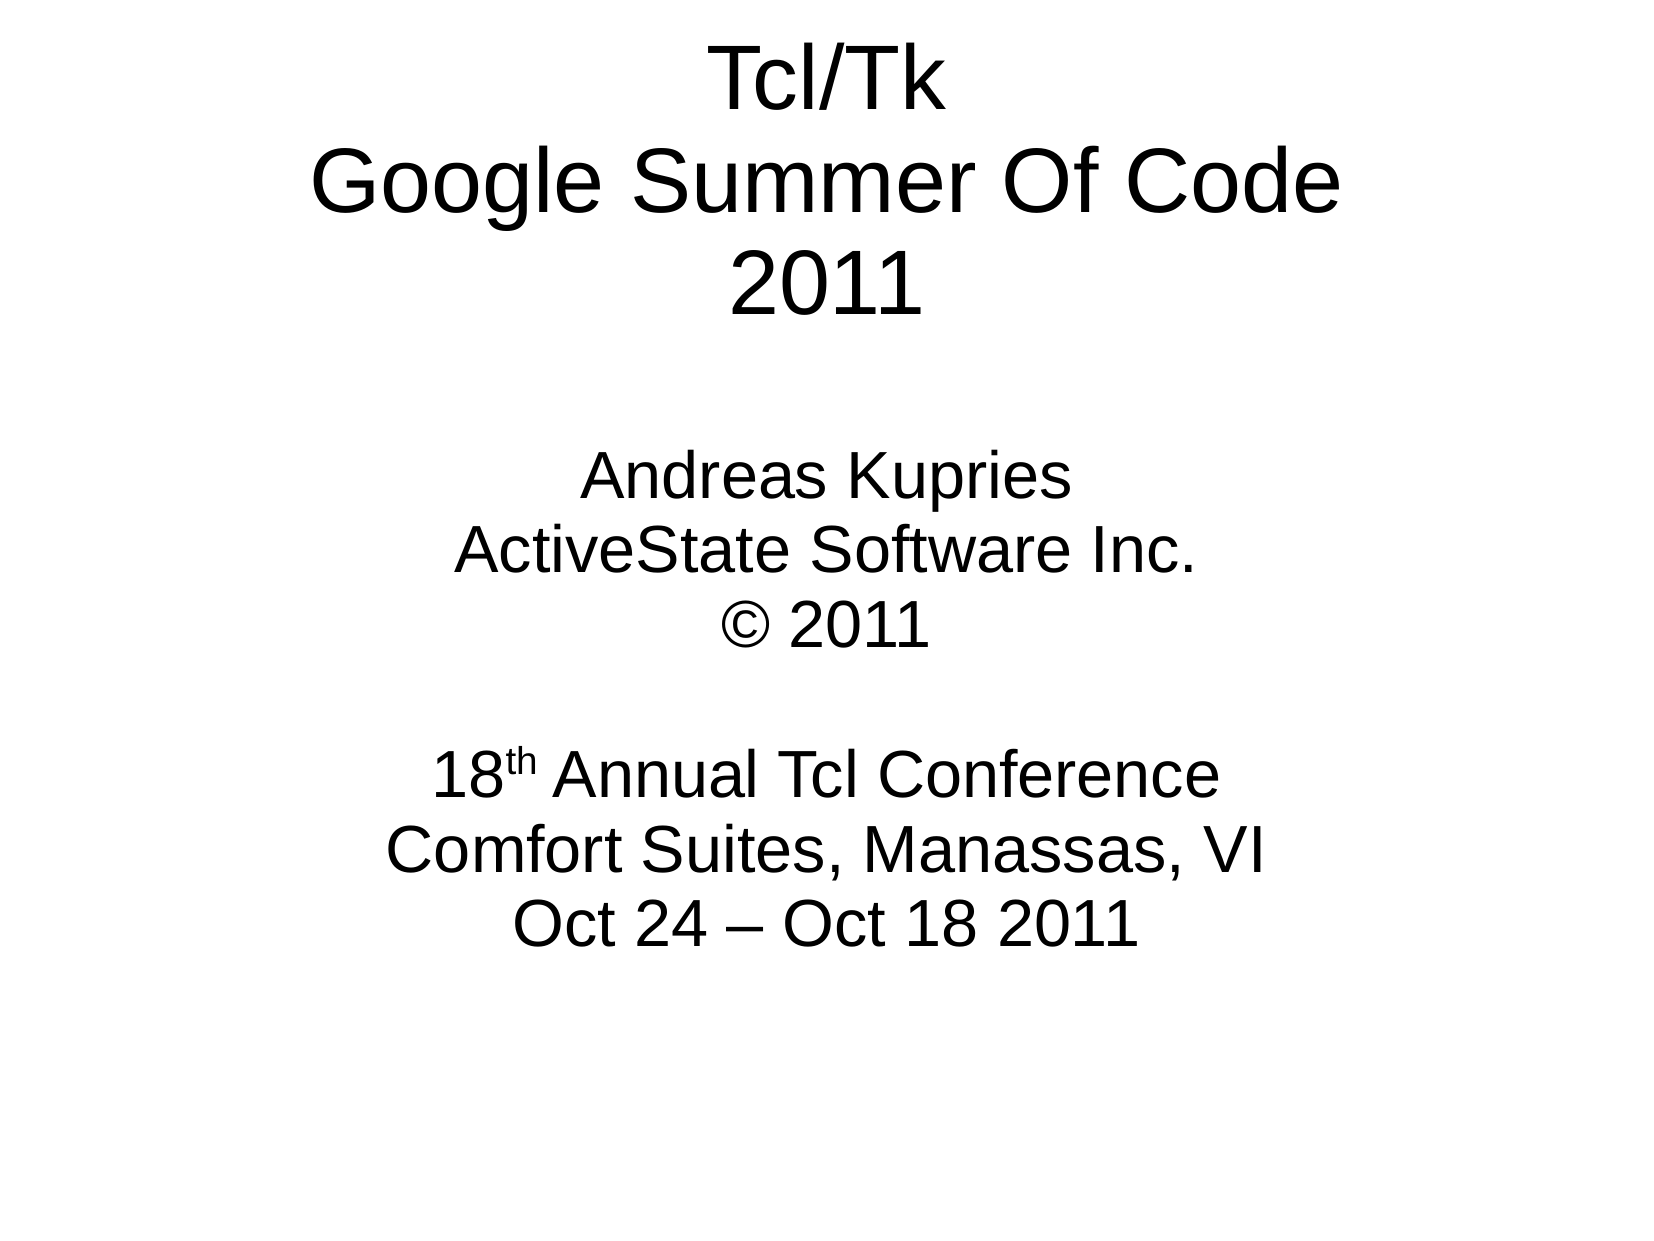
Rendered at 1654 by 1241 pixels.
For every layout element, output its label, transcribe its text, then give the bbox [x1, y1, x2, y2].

title Tcl/Tk Google Summer Of Code 2011 [82, 26, 1571, 290]
subtitle Andreas Kupries ActiveState Software Inc. © 2011 18th Annual Tcl Conference Comfort Suites, Manassas, VI Oct 24 – Oct 18 2011 [82, 290, 1571, 1109]
